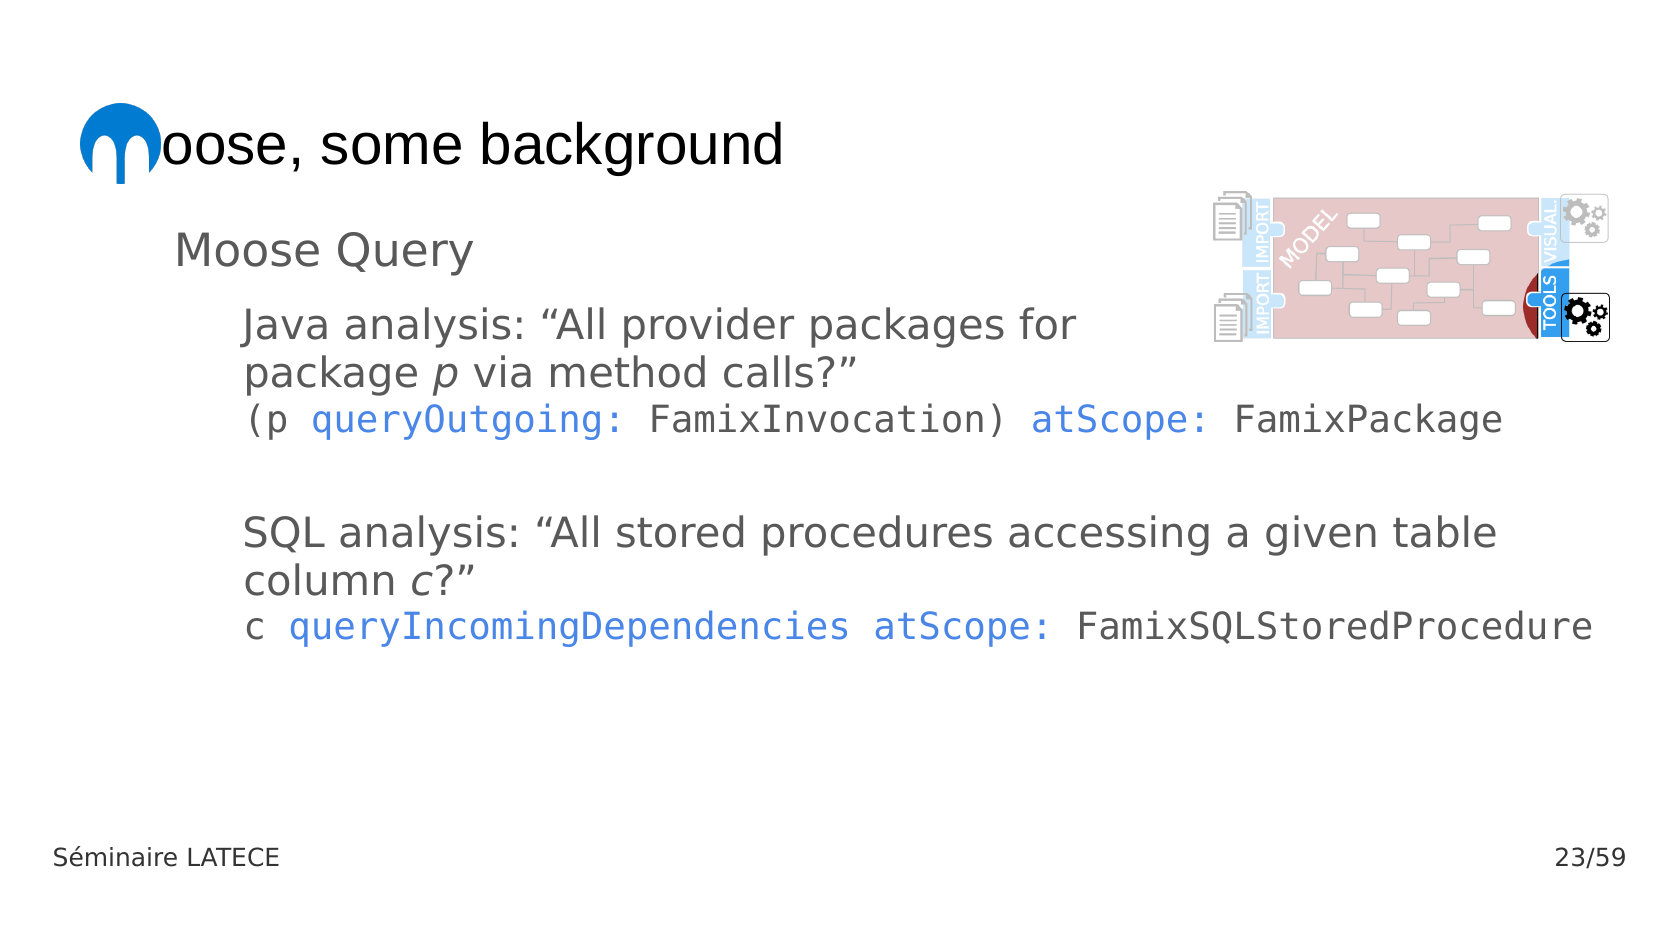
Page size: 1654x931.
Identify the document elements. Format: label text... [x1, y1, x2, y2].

picture [1208, 191, 1610, 342]
picture [80, 103, 161, 184]
list Moose Query Java analysis: “All provider packages for package p via method calls?” (p queryOutgoing: FamixInvocation) atScope: FamixPackage SQL analysis: “All stored procedures accessing a given table column c?” c queryIncomingDependencies atScope: FamixSQLStoredProcedure [157, 223, 1613, 797]
title oose, some background [80, 97, 1479, 192]
